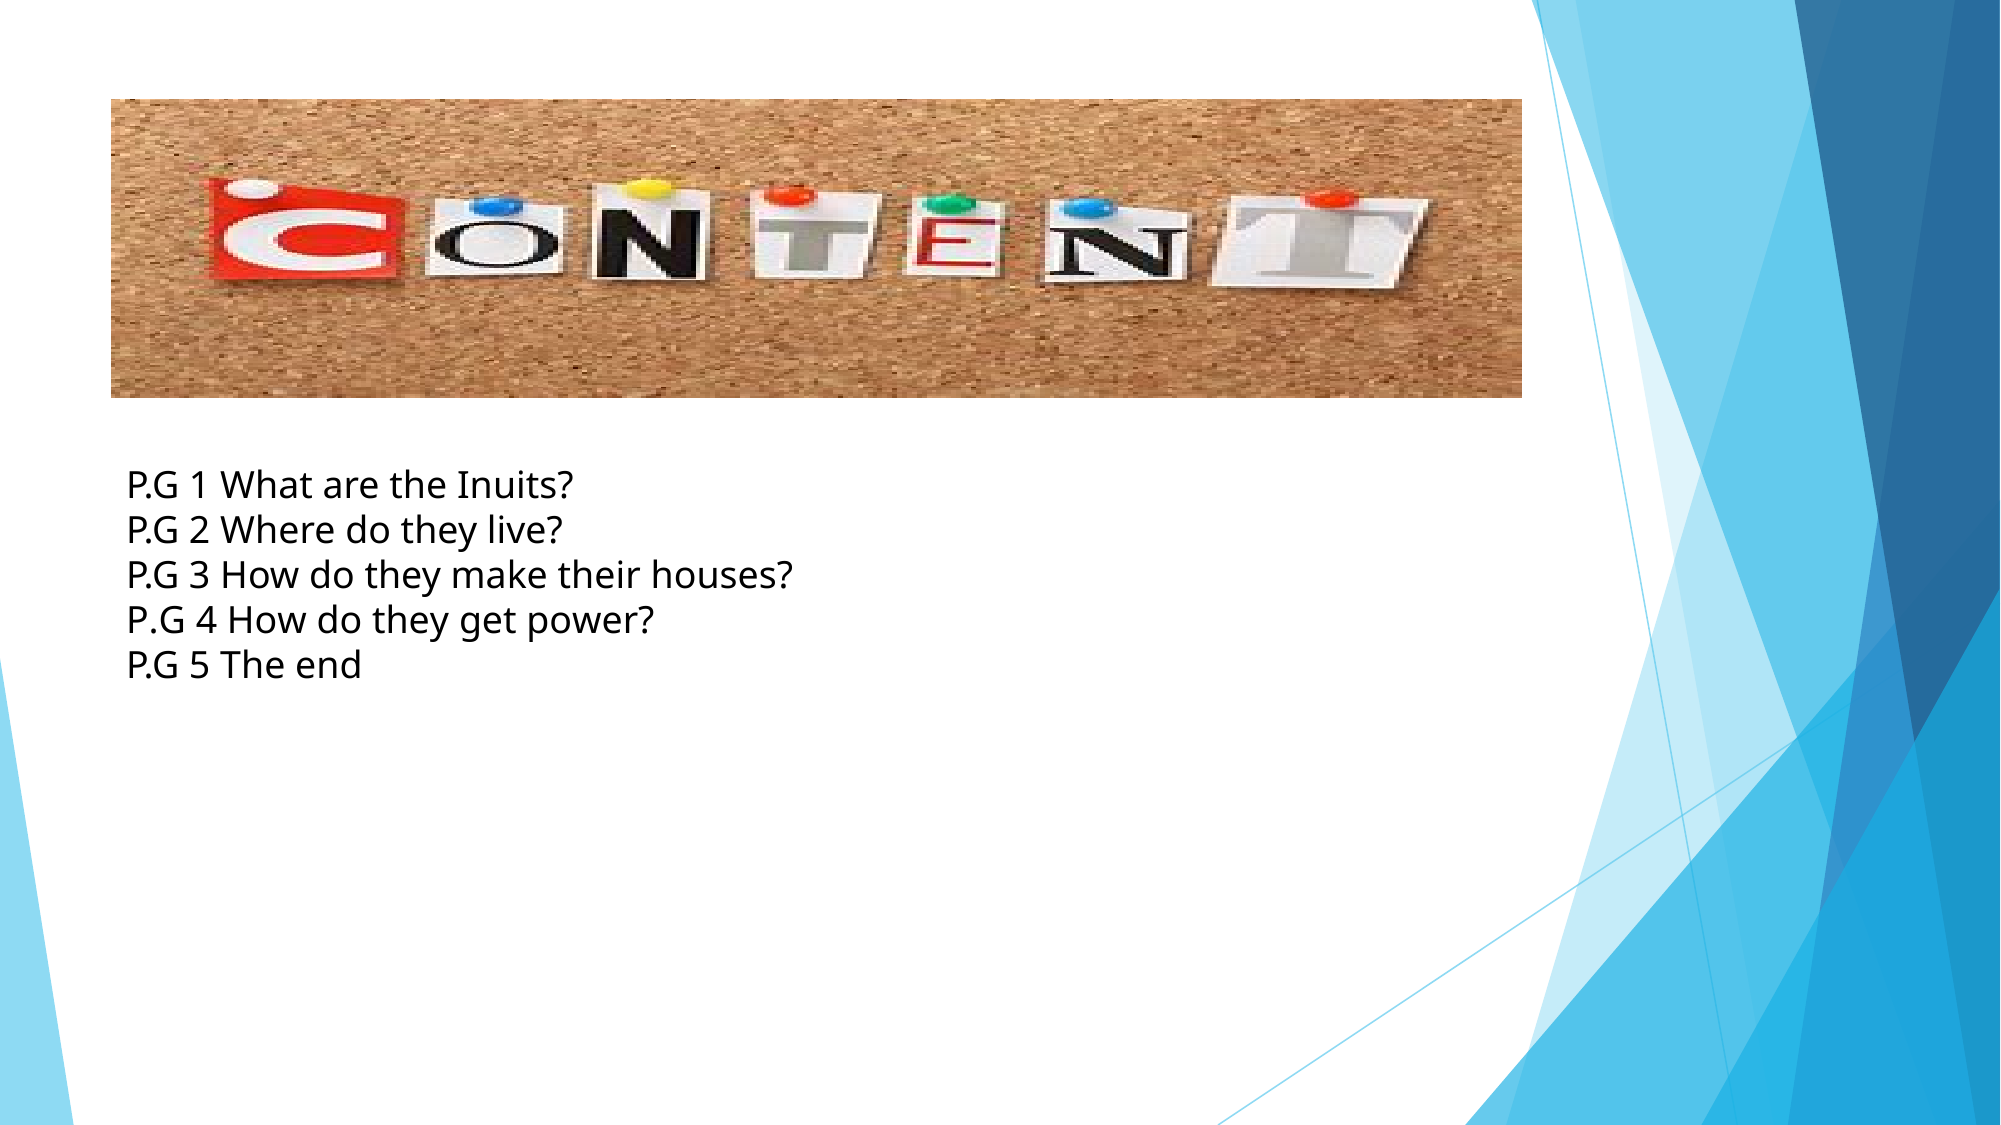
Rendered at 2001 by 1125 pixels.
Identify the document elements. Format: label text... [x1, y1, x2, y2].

picture [111, 99, 1522, 398]
text_box P.G 1 What are the Inuits? P.G 2 Where do they live? P.G 3 How do they make their houses? P.G 4 How do they get power? P.G 5 The end [111, 453, 1522, 697]
